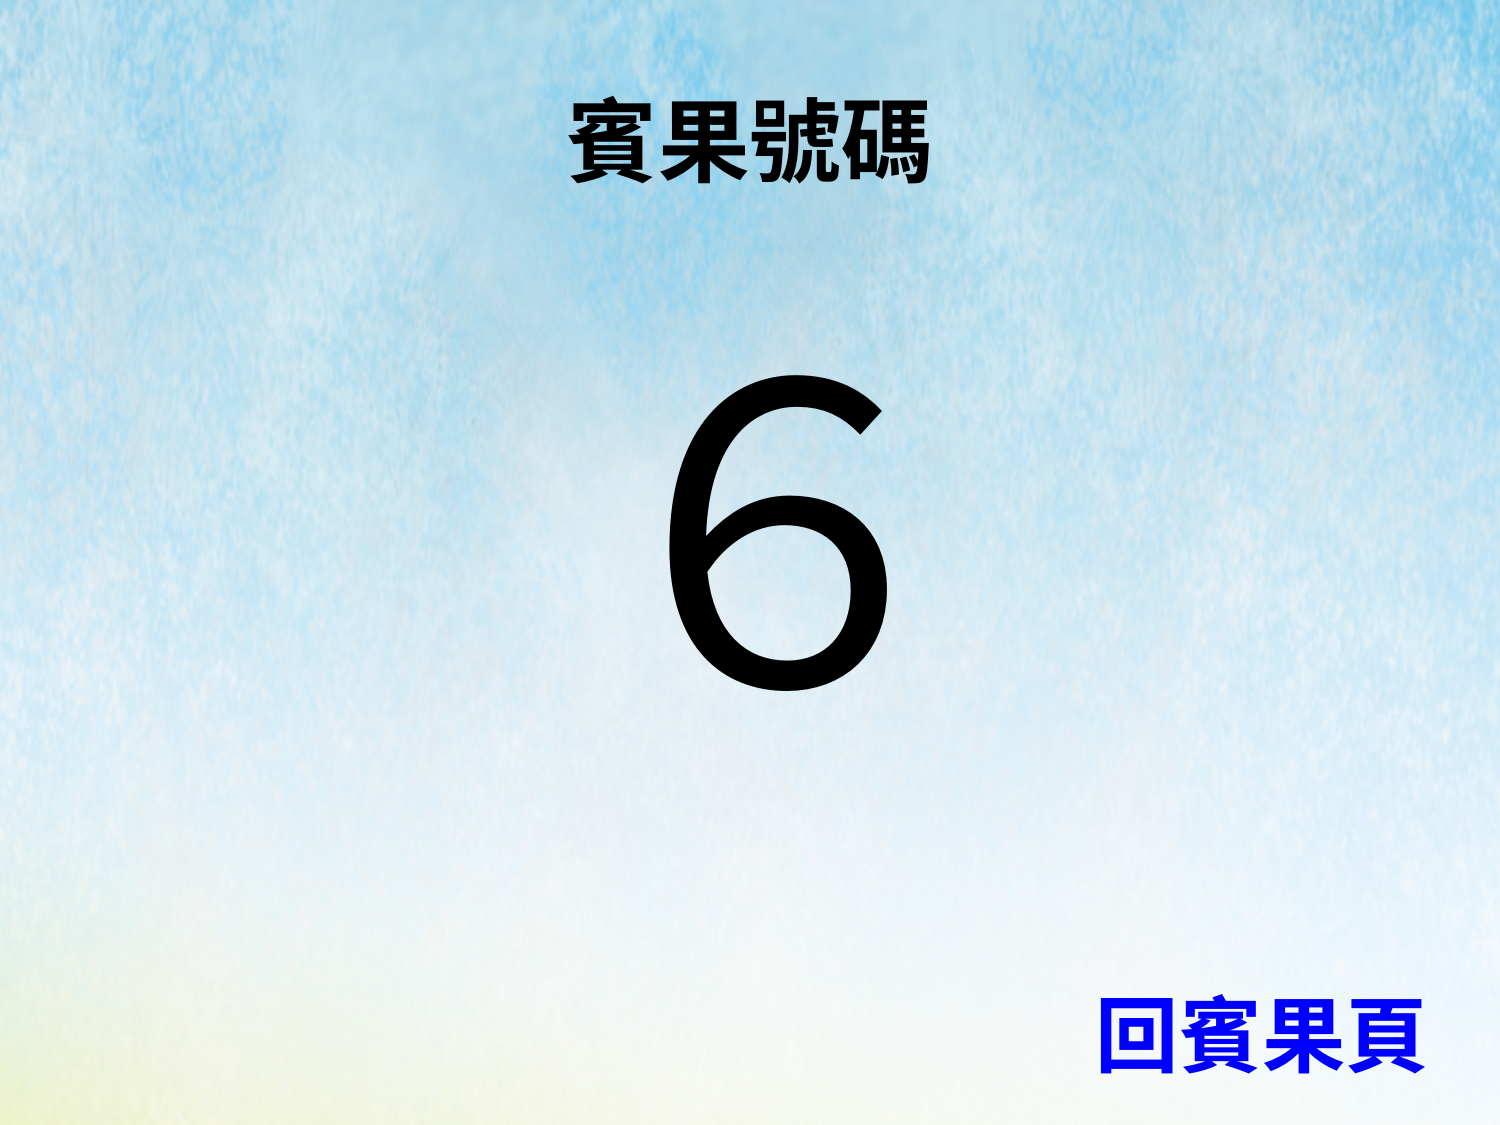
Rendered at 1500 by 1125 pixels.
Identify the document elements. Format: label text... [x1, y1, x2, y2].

title 賓果號碼 [75, 45, 1426, 233]
list ６ [75, 262, 1426, 1005]
text_box 回賓果頁 [1080, 975, 1448, 1093]
